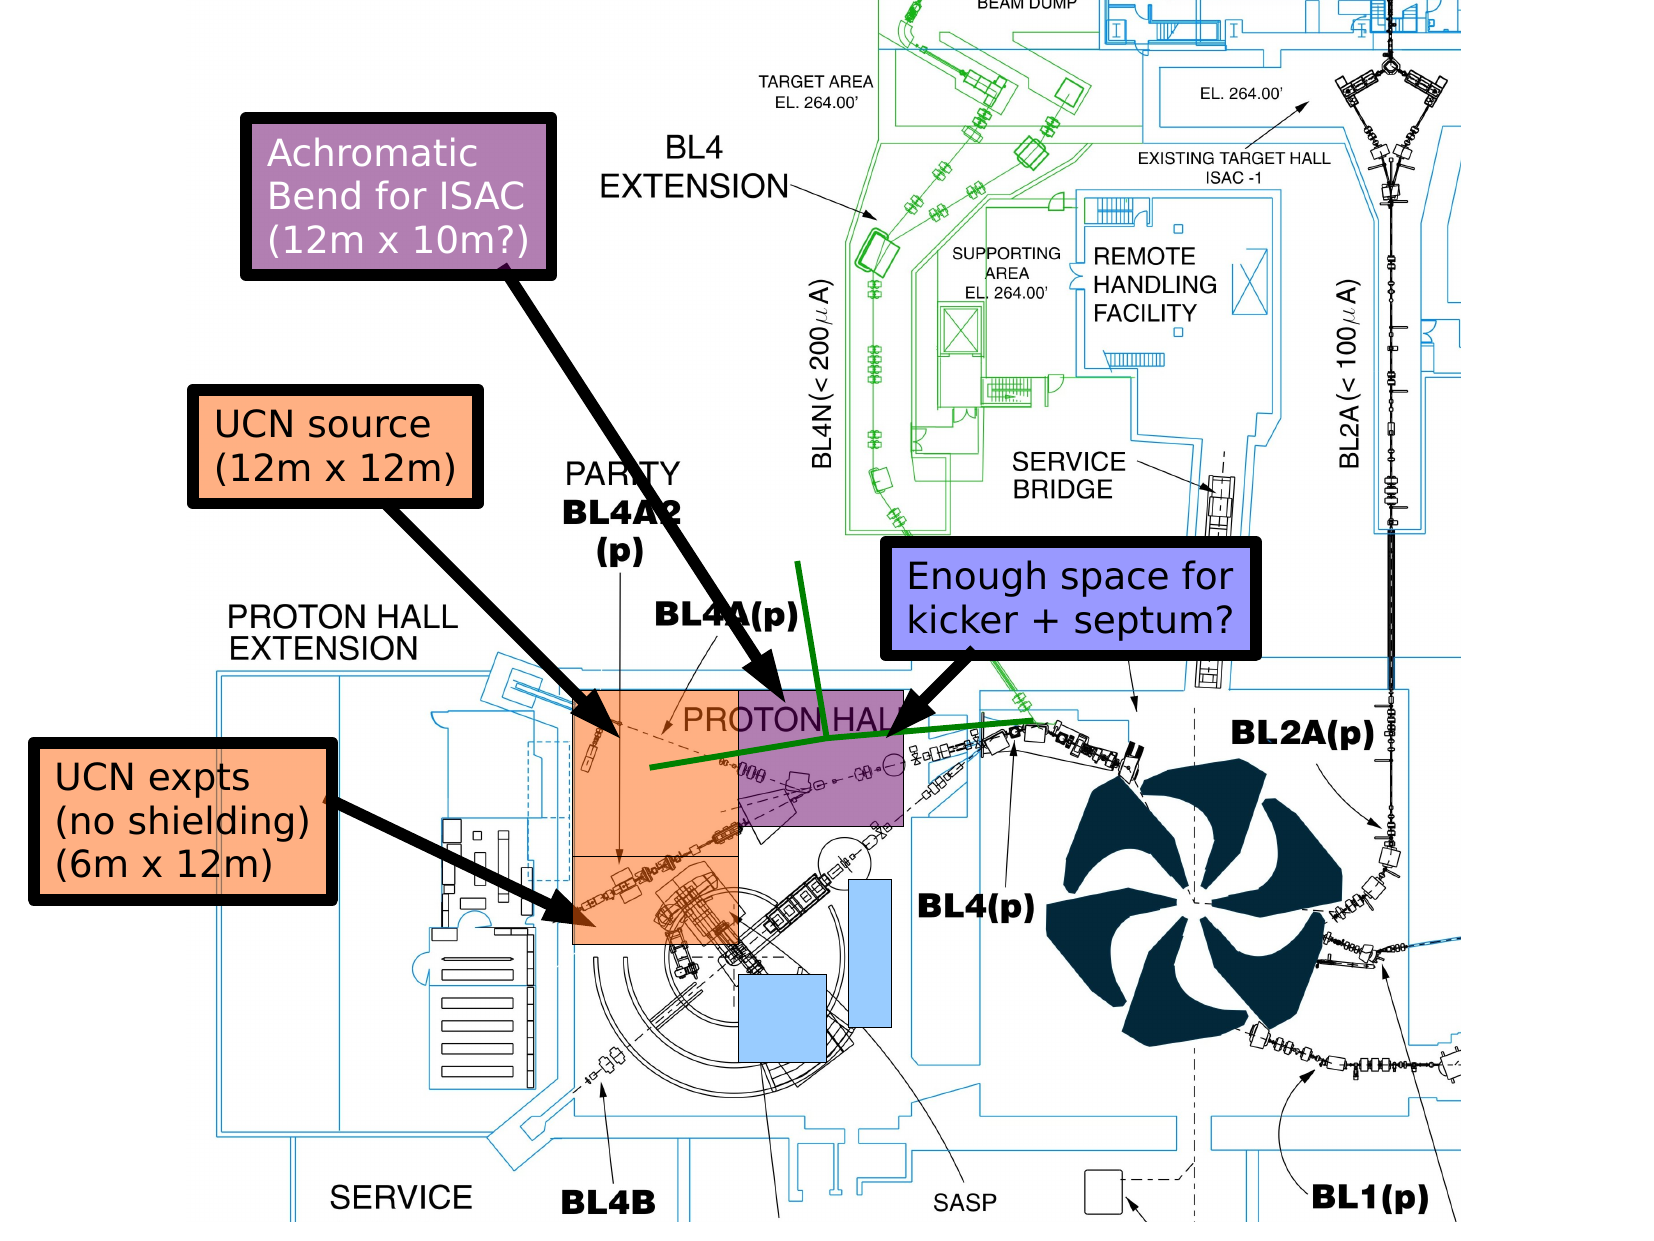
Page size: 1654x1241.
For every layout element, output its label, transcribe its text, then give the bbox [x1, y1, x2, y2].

text_box [572, 700, 577, 710]
picture [186, 0, 1461, 1222]
text_box [848, 879, 892, 1028]
text_box Achromatic Bend for ISAC (12m x 10m?) [246, 118, 552, 276]
text_box [822, 690, 904, 734]
text_box [572, 690, 904, 945]
text_box Enough space for kicker + septum? [885, 541, 1256, 656]
text_box UCN expts (no shielding) (6m x 12m) [33, 742, 333, 900]
text_box [738, 974, 827, 1063]
text_box UCN source (12m x 12m) [192, 389, 479, 504]
text_box [582, 690, 592, 695]
